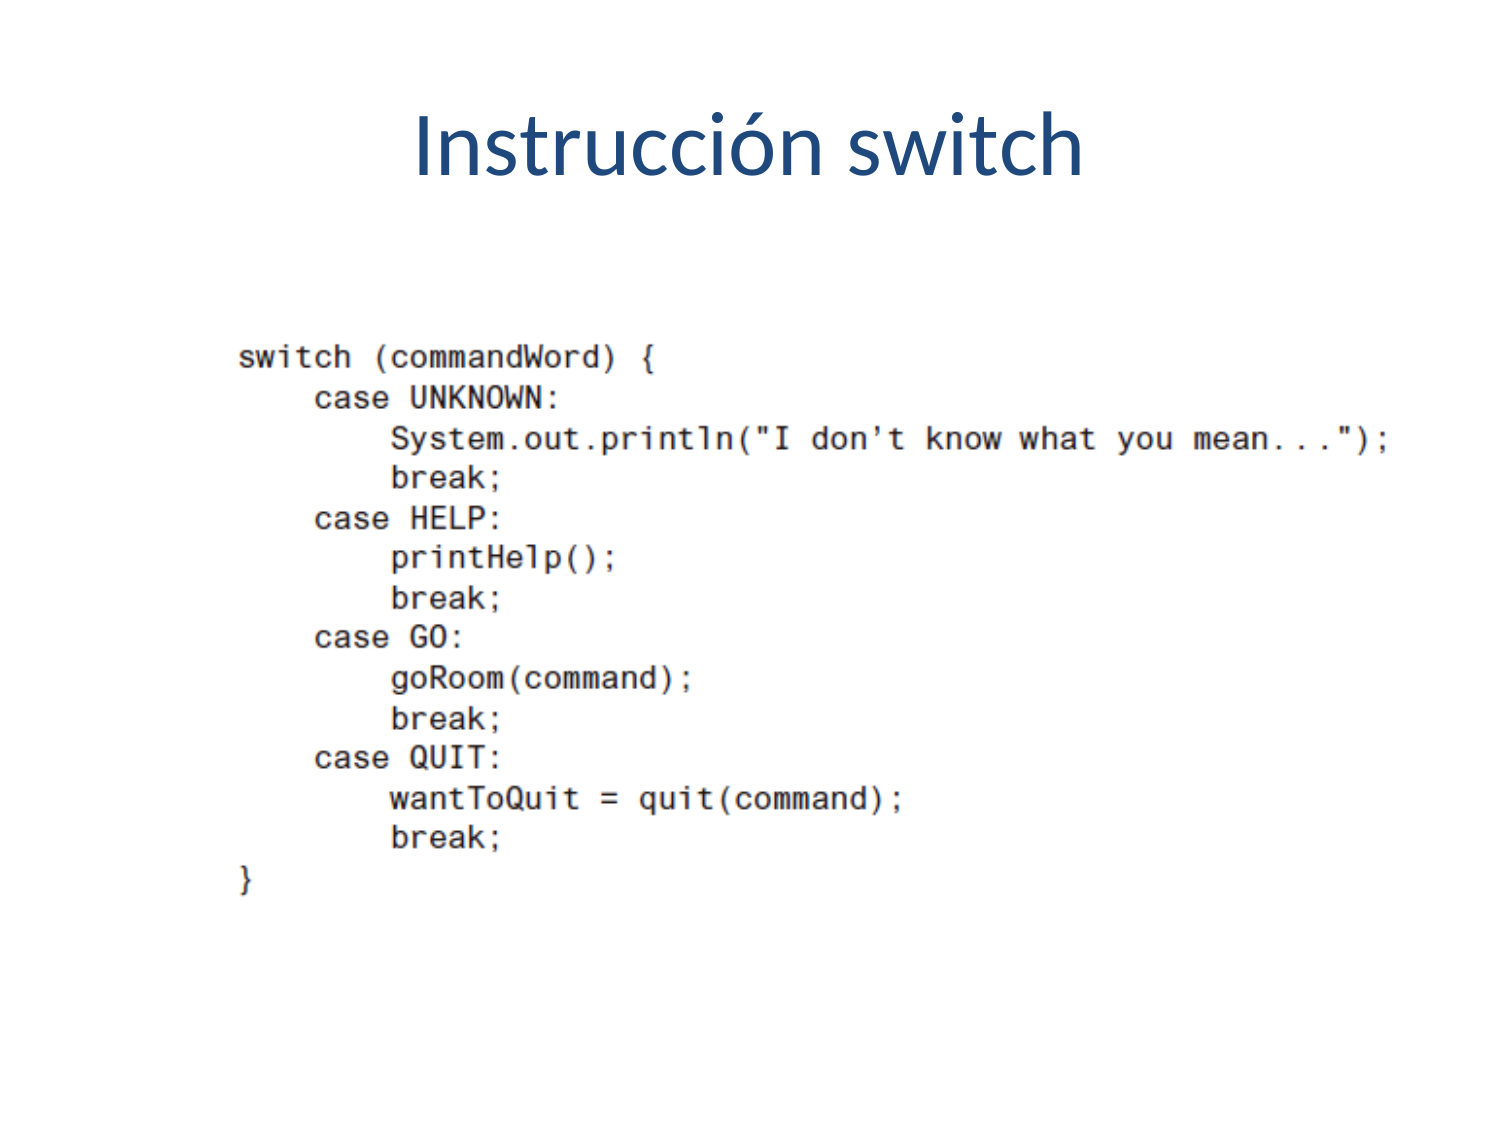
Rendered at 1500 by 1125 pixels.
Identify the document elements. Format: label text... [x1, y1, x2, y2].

title Instrucción switch [75, 45, 1426, 233]
picture [155, 337, 1426, 905]
